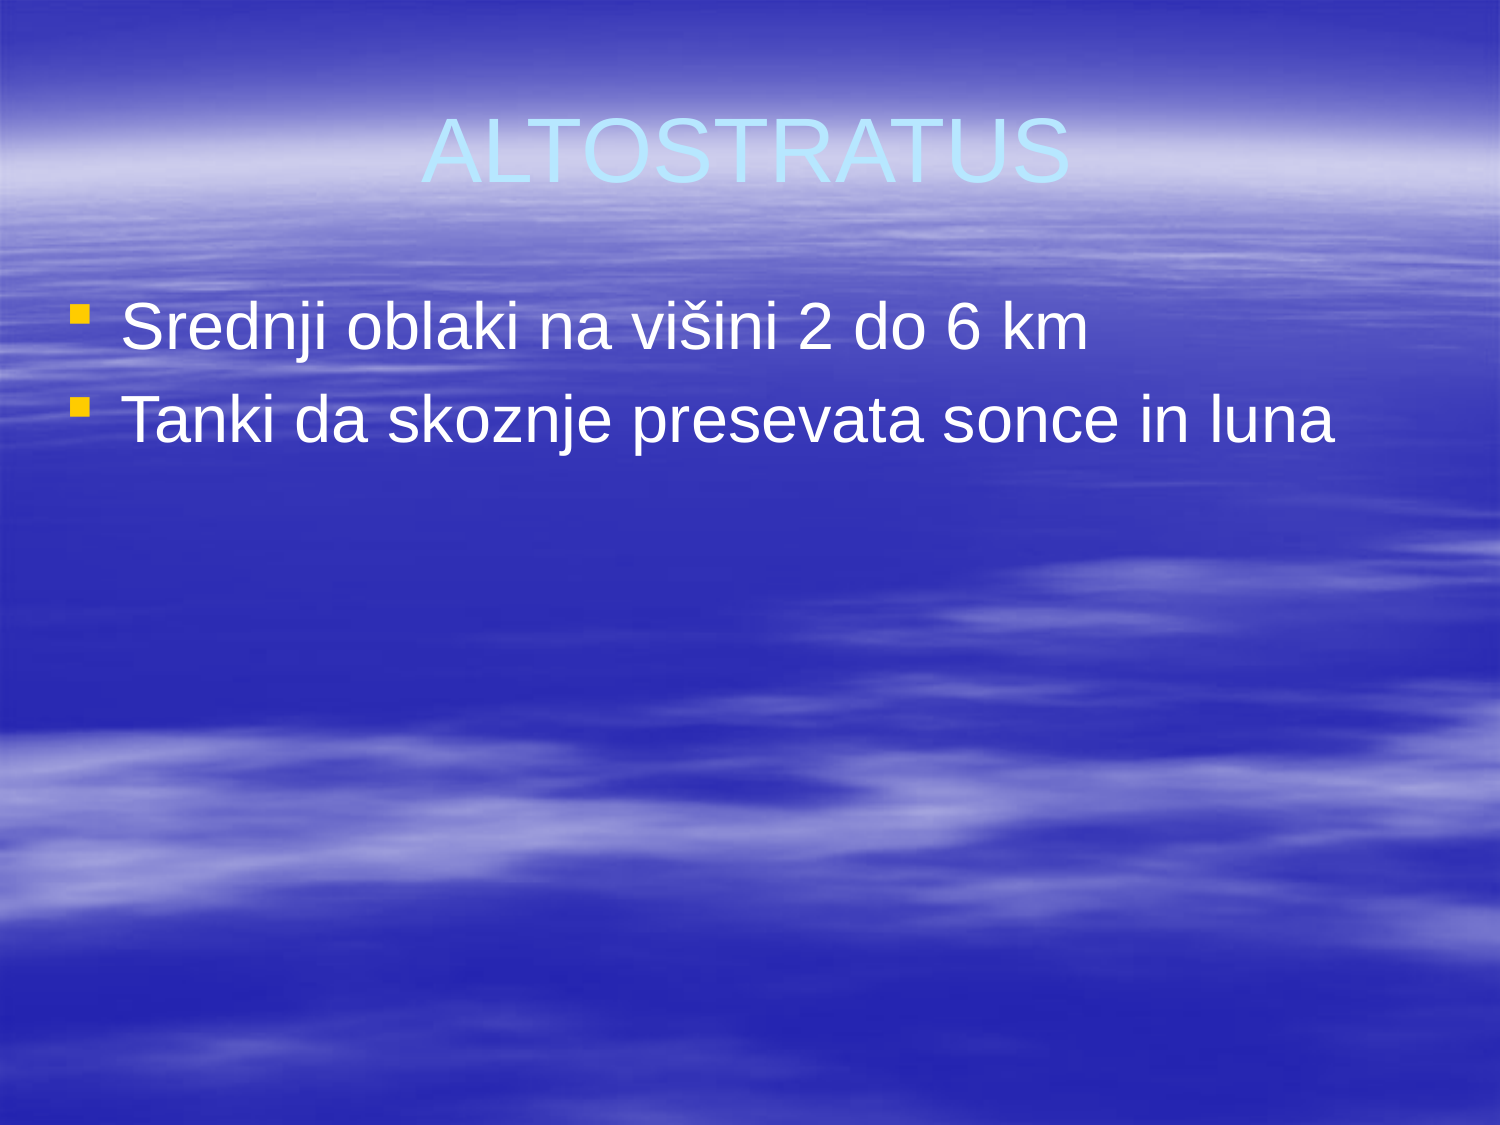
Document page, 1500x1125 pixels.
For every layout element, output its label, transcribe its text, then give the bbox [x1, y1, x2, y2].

list Srednji oblaki na višini 2 do 6 km Tanki da skoznje presevata sonce in luna [49, 275, 1451, 1001]
title ALTOSTRATUS [49, 37, 1446, 255]
picture [0, 0, 1500, 1125]
